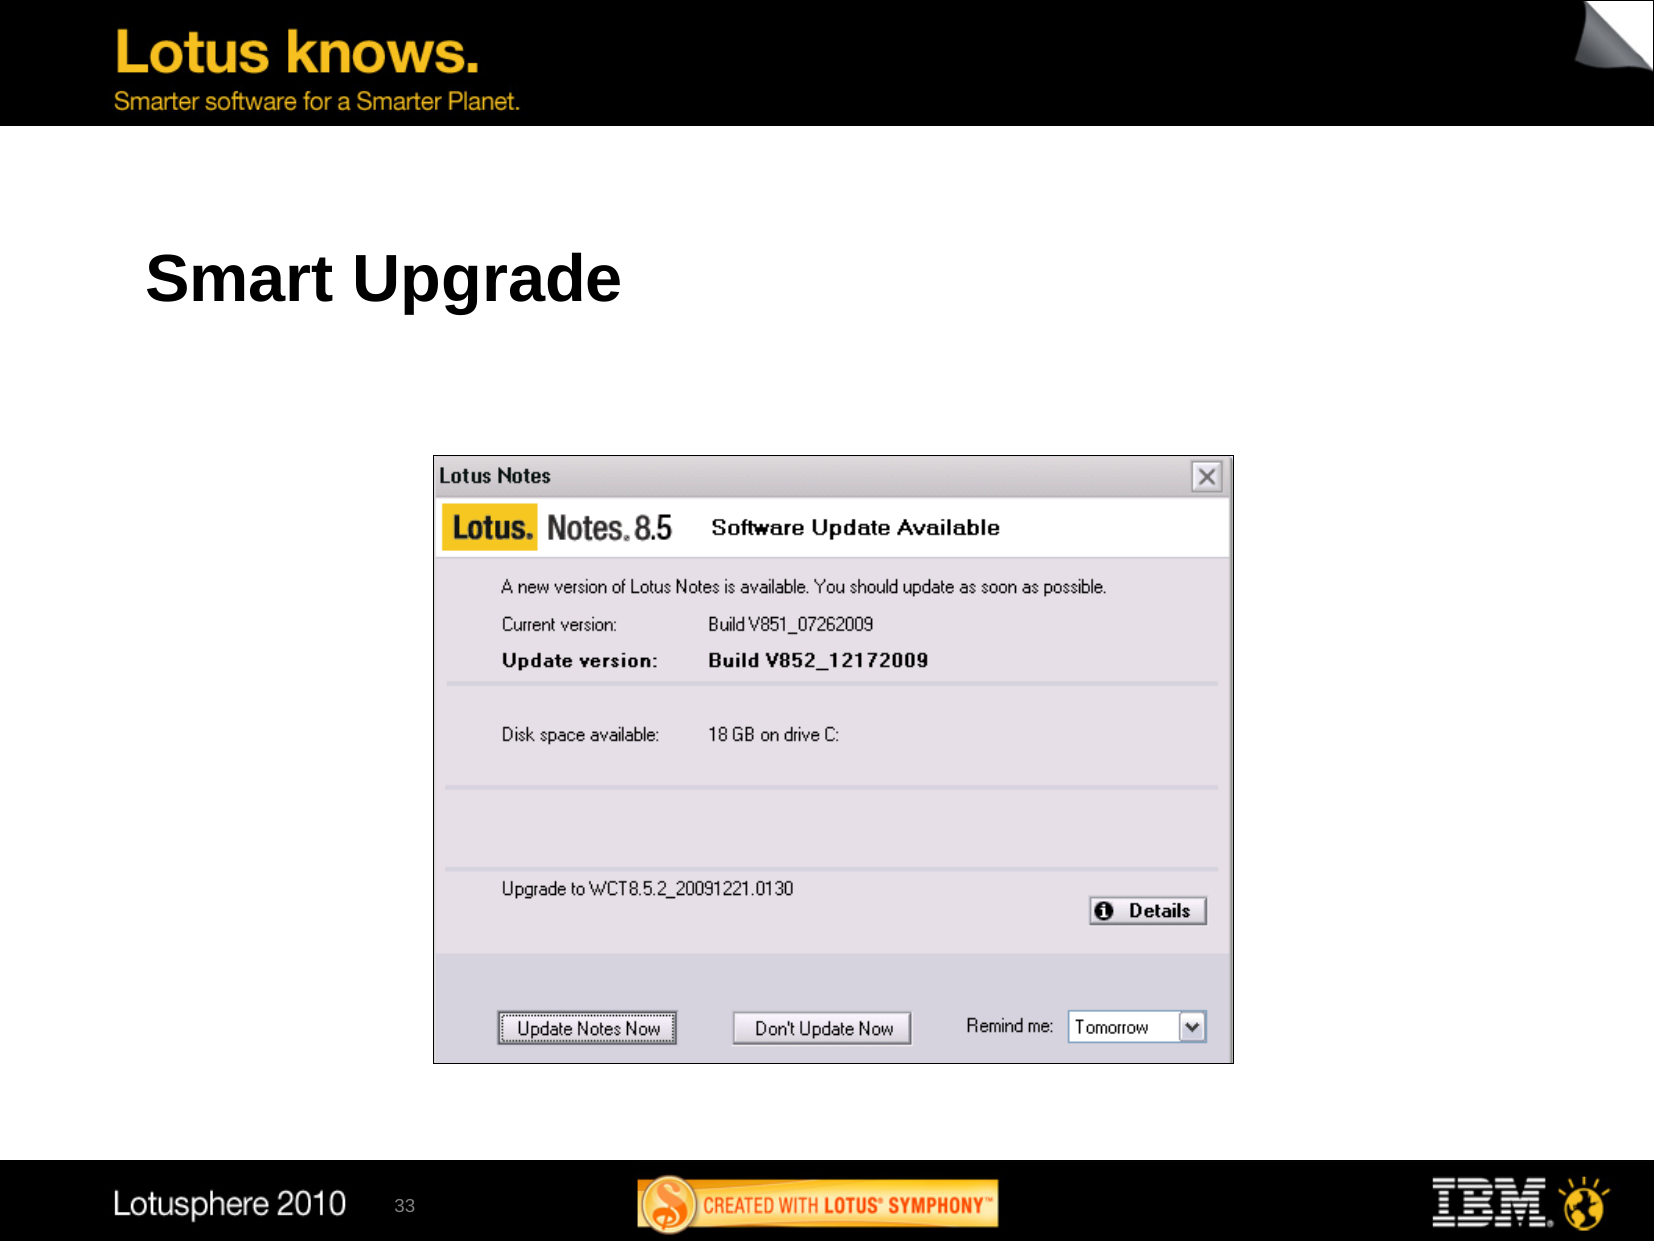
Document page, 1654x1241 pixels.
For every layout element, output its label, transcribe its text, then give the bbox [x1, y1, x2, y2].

title Smart Upgrade [145, 144, 1513, 316]
picture [1, 1, 1653, 125]
picture [1, 1161, 1653, 1241]
picture [433, 455, 1234, 1064]
